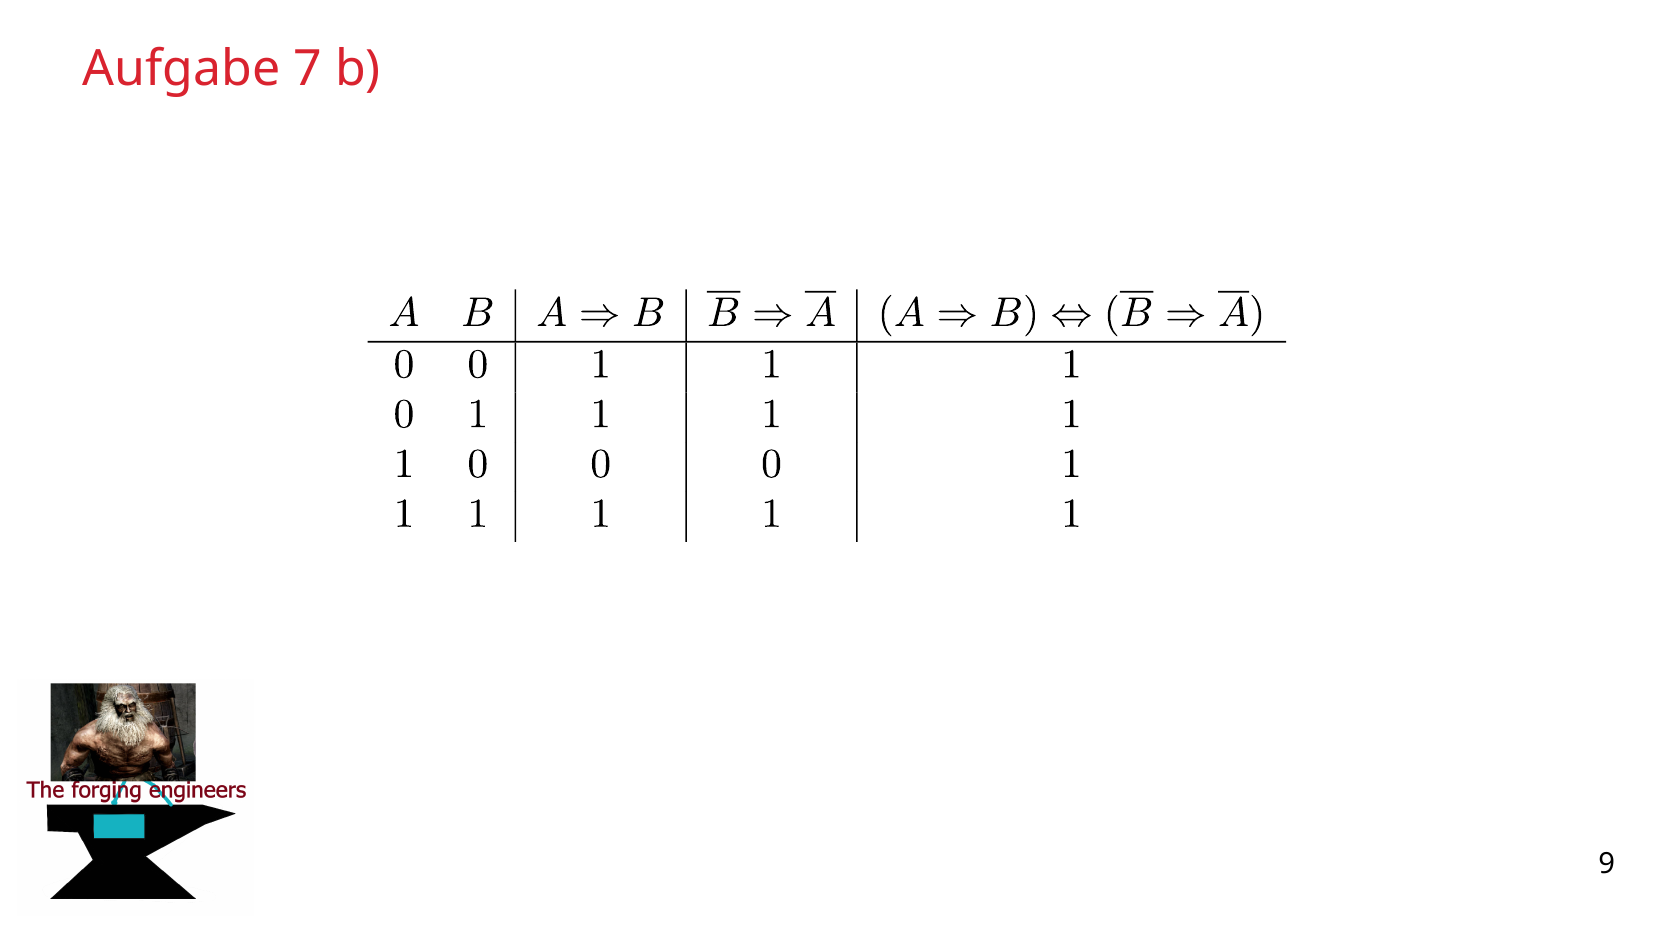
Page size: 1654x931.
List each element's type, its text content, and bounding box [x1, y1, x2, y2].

title Aufgabe 7 b) [82, 37, 1571, 95]
picture [366, 287, 1288, 544]
picture [17, 679, 254, 916]
